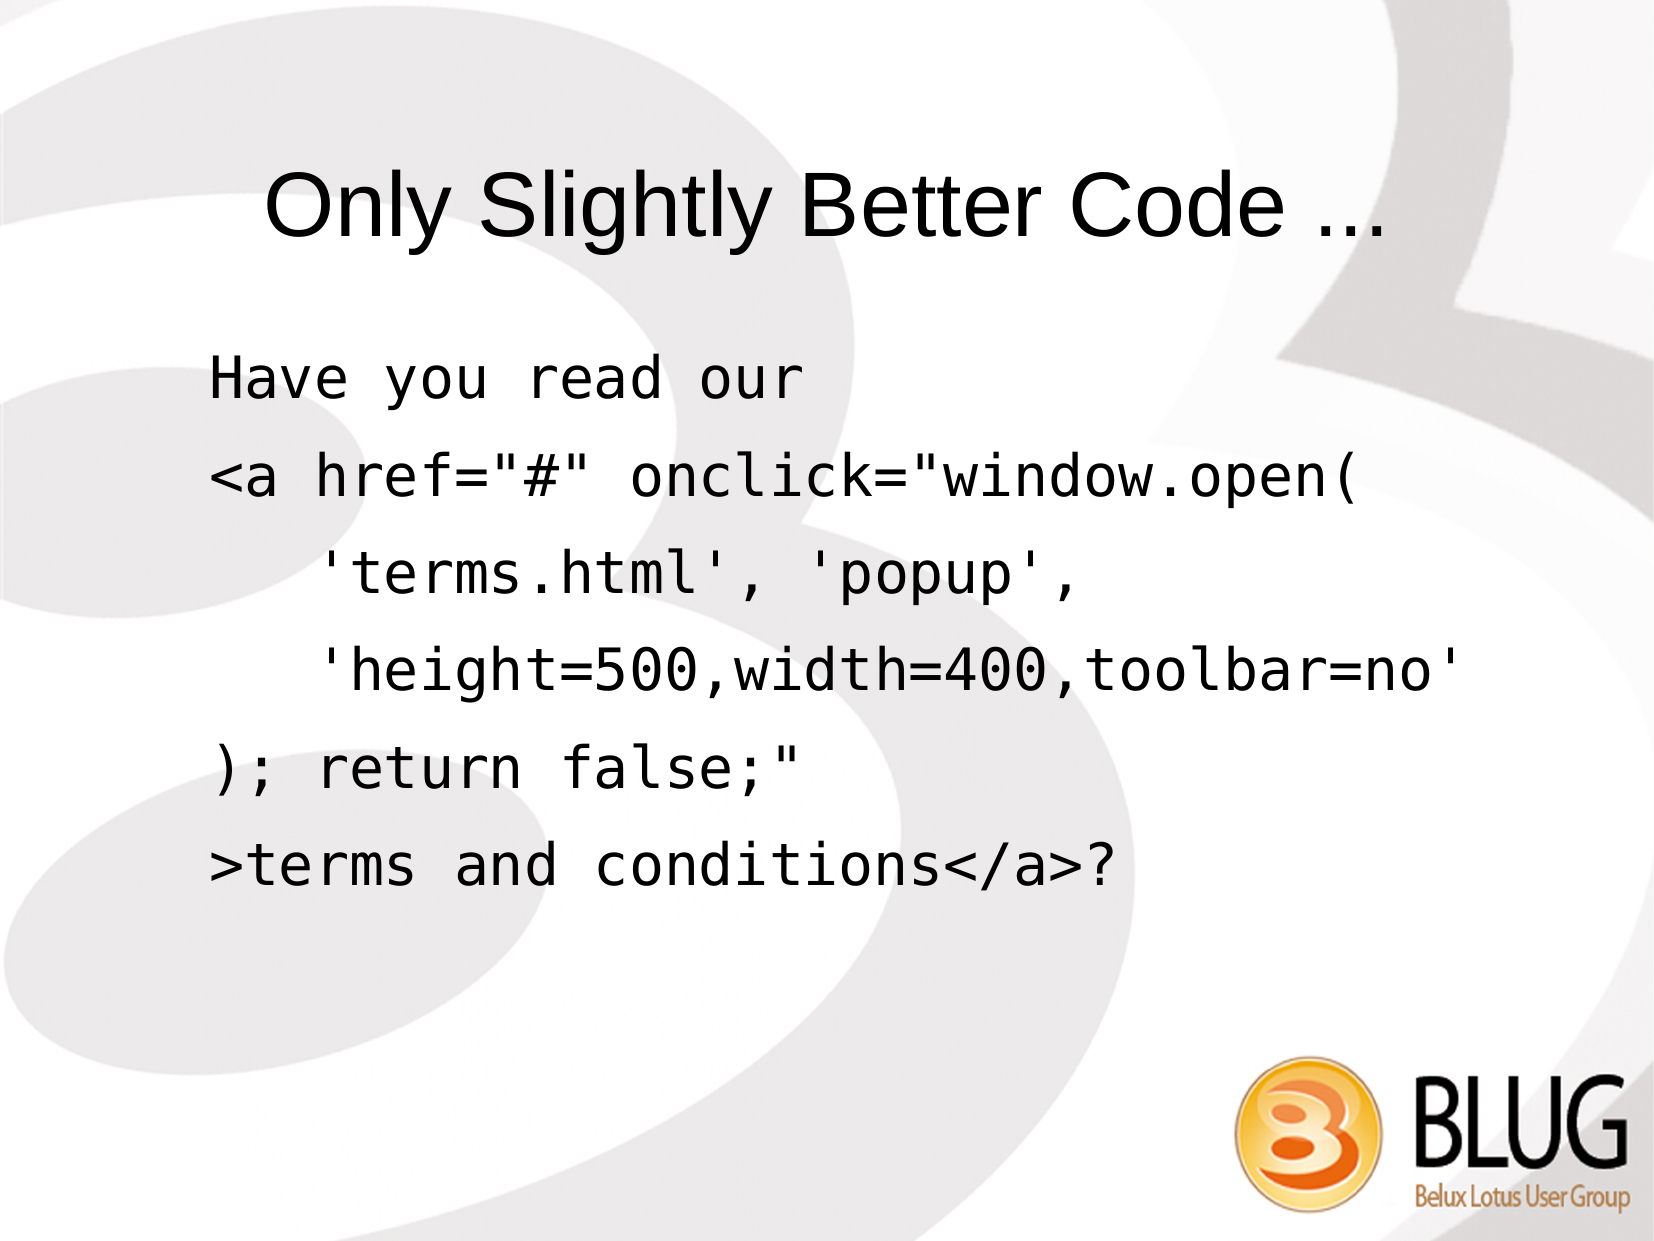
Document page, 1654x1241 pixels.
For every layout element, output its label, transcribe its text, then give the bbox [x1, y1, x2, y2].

picture [0, 0, 1654, 1241]
list Have you read our <a href="#" onclick="window.open( 'terms.html', 'popup', 'height=500,width=400,toolbar=no' ); return false;" >terms and conditions</a>? [121, 344, 1534, 1126]
title Only Slightly Better Code ... [121, 102, 1534, 310]
